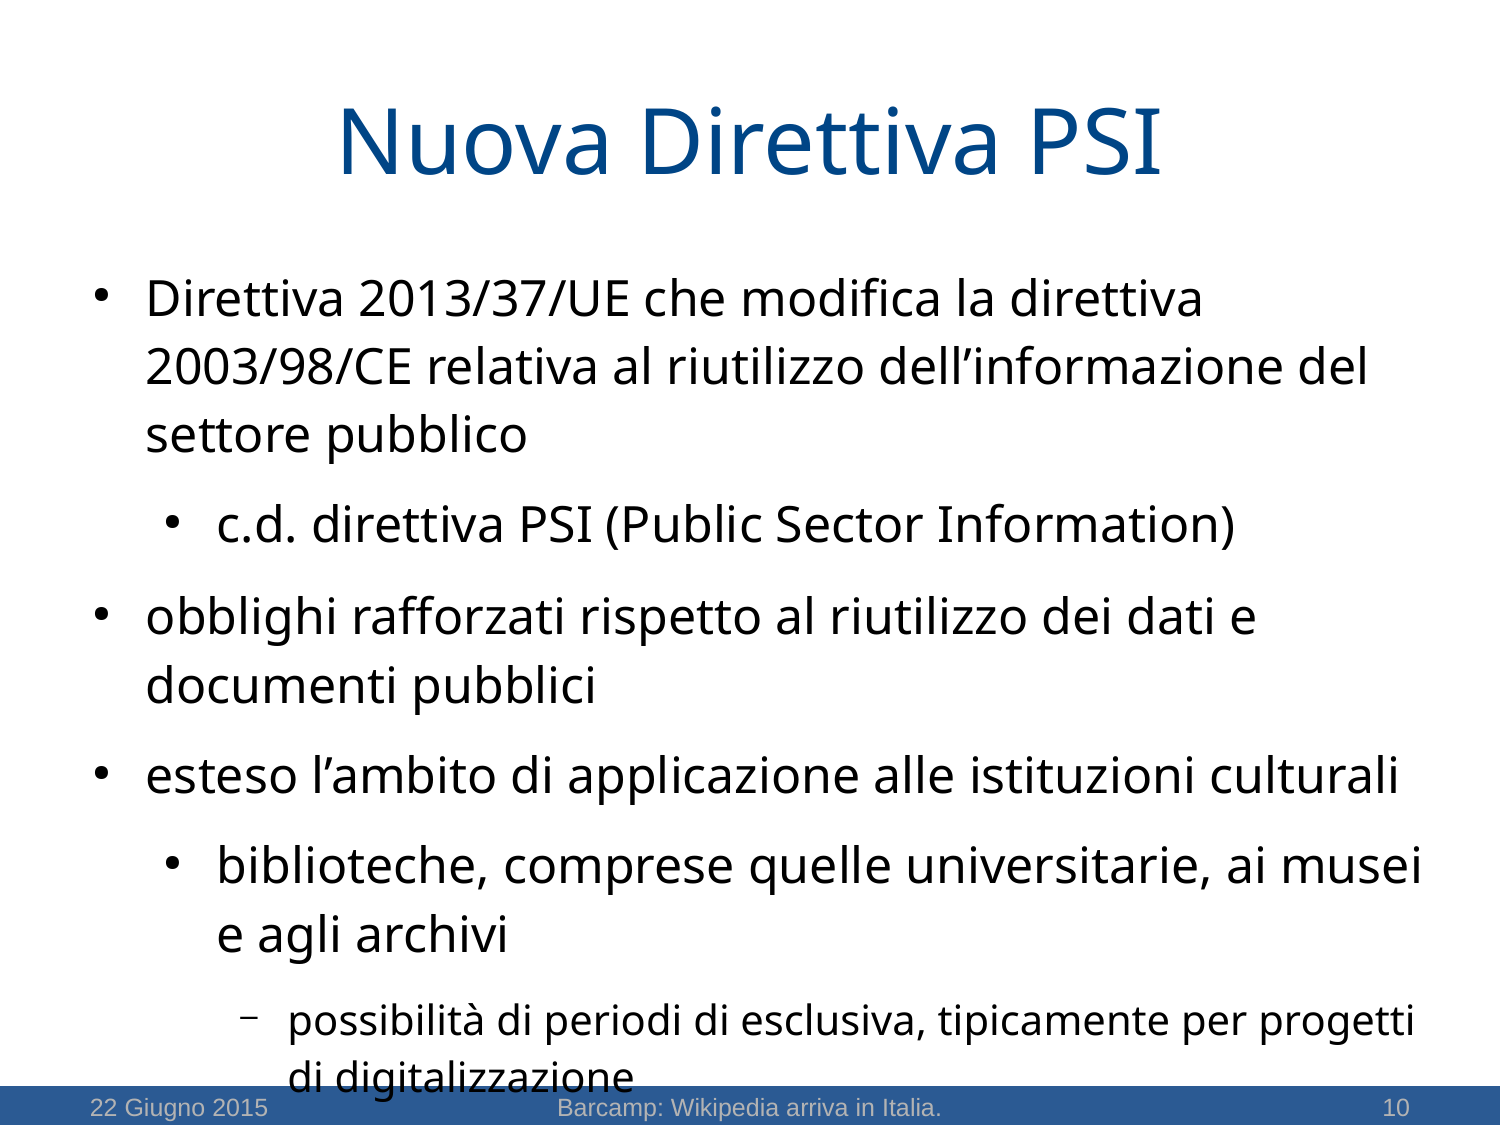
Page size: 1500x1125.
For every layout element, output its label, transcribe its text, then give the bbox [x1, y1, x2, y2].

list Direttiva 2013/37/UE che modifica la direttiva 2003/98/CE relativa al riutilizzo dell’informazione del settore pubblico c.d. direttiva PSI (Public Sector Information) obblighi rafforzati rispetto al riutilizzo dei dati e documenti pubblici esteso l’ambito di applicazione alle istituzioni culturali biblioteche, comprese quelle universitarie, ai musei e agli archivi possibilità di periodi di esclusiva, tipicamente per progetti di digitalizzazione [75, 262, 1425, 1067]
title Nuova Direttiva PSI [75, 45, 1425, 233]
picture [0, 1086, 1500, 1125]
